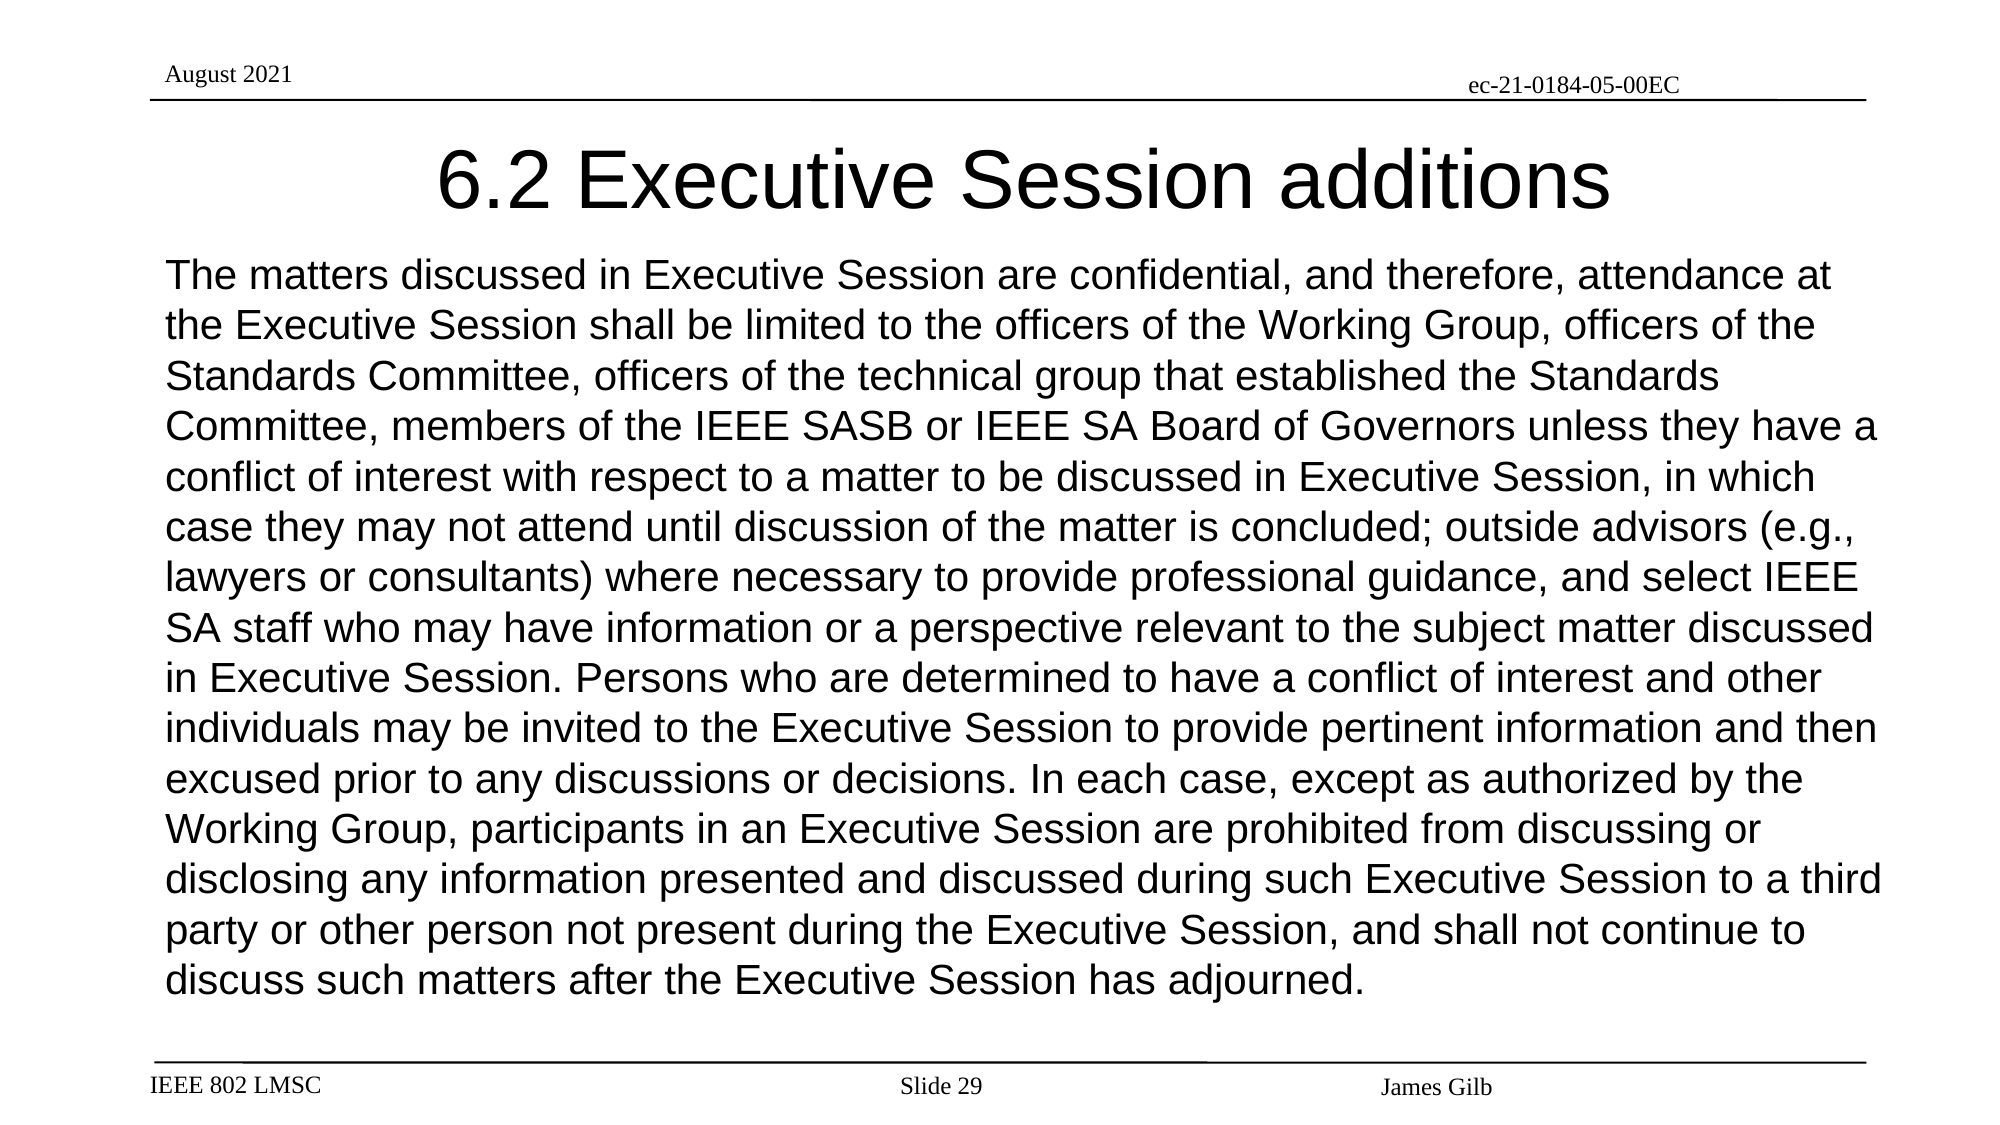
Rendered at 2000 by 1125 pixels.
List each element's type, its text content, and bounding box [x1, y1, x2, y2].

list The matters discussed in Executive Session are confidential, and therefore, attendance at the Executive Session shall be limited to the officers of the Working Group, officers of the Standards Committee, officers of the technical group that established the Standards Committee, members of the IEEE SASB or IEEE SA Board of Governors unless they have a conflict of interest with respect to a matter to be discussed in Executive Session, in which case they may not attend until discussion of the matter is concluded; outside advisors (e.g., lawyers or consultants) where necessary to provide professional guidance, and select IEEE SA staff who may have information or a perspective relevant to the subject matter discussed in Executive Session. Persons who are determined to have a conflict of interest and other individuals may be invited to the Executive Session to provide pertinent information and then excused prior to any discussions or decisions. In each case, except as authorized by the Working Group, participants in an Executive Session are prohibited from discussing or disclosing any information presented and discussed during such Executive Session to a third party or other person not present during the Executive Session, and shall not continue to discuss such matters after the Executive Session has adjourned. [149, 239, 1900, 1051]
text_box Slide [799, 1069, 1083, 1108]
title 6.2 Executive Session additions [149, 112, 1900, 238]
